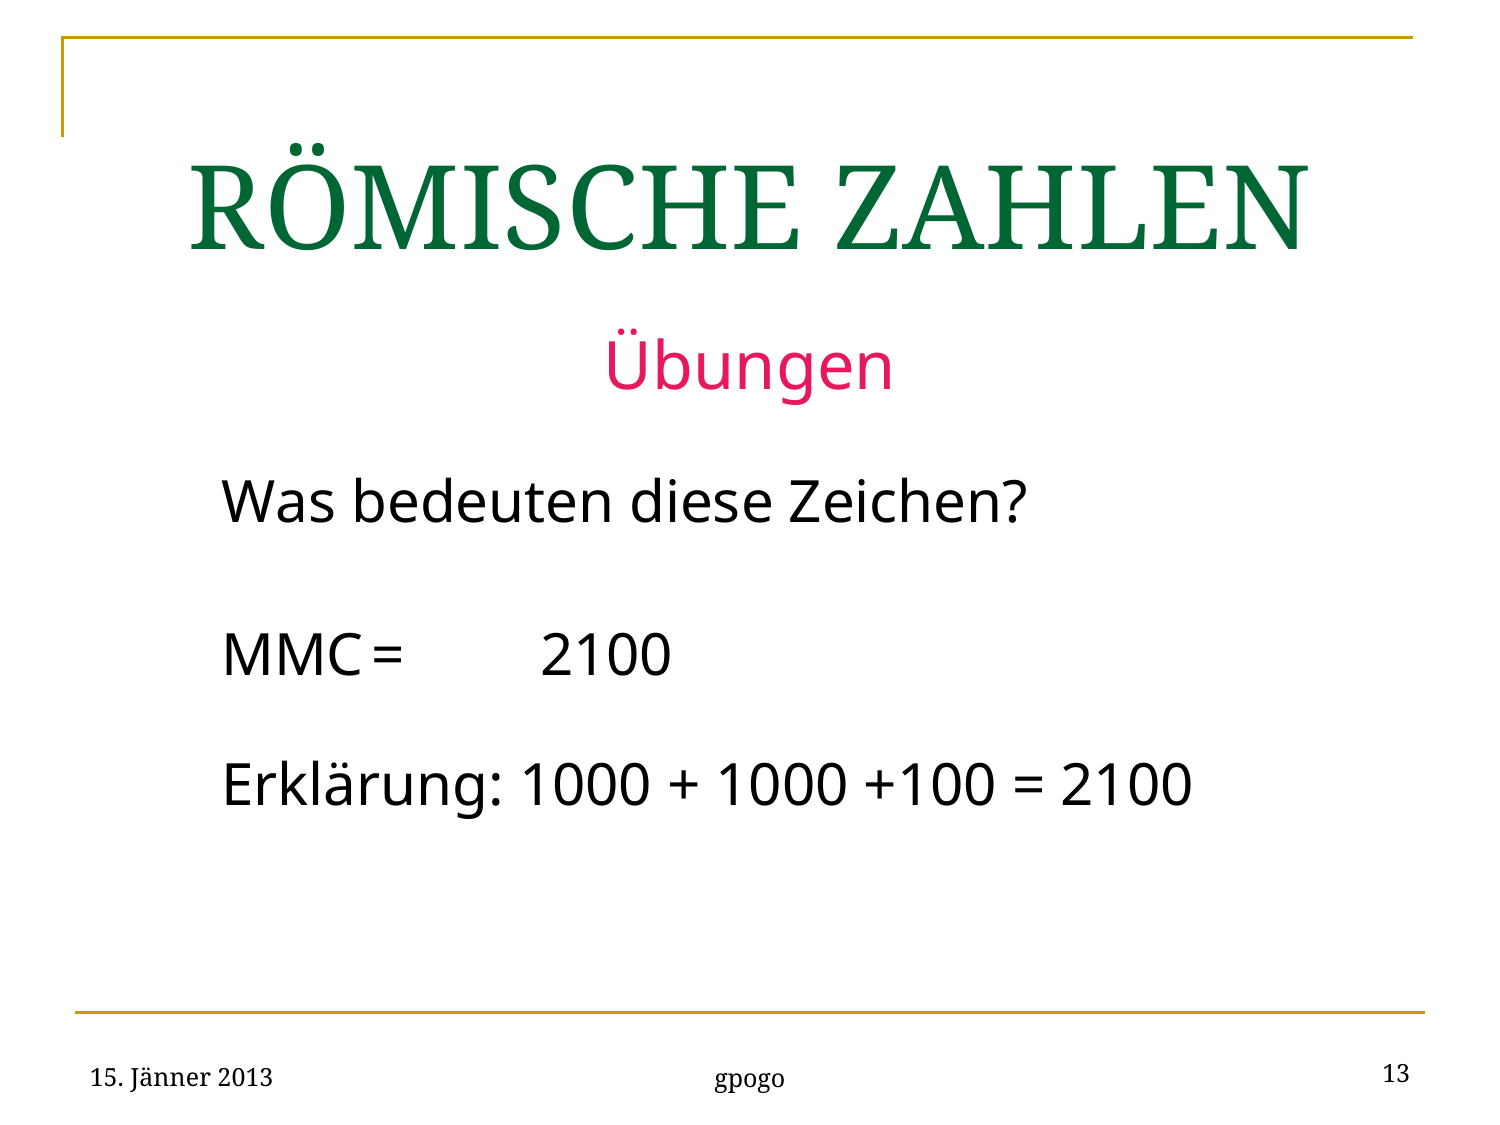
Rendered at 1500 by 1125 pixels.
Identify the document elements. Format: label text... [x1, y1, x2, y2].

text_box Erklärung: 1000 + 1000 +100 = 2100 [206, 739, 1294, 826]
text_box MMC = [206, 609, 444, 696]
text_box gpogo [512, 1025, 988, 1101]
title RÖMISCHE ZAHLEN [141, 82, 1359, 279]
text_box Übungen [437, 315, 1063, 411]
text_box Was bedeuten diese Zeichen? [206, 456, 1294, 542]
text_box 15. Jänner 2013 [74, 1024, 426, 1100]
text_box <Nummer> [1074, 1024, 1426, 1100]
text_box 2100 [525, 609, 763, 696]
